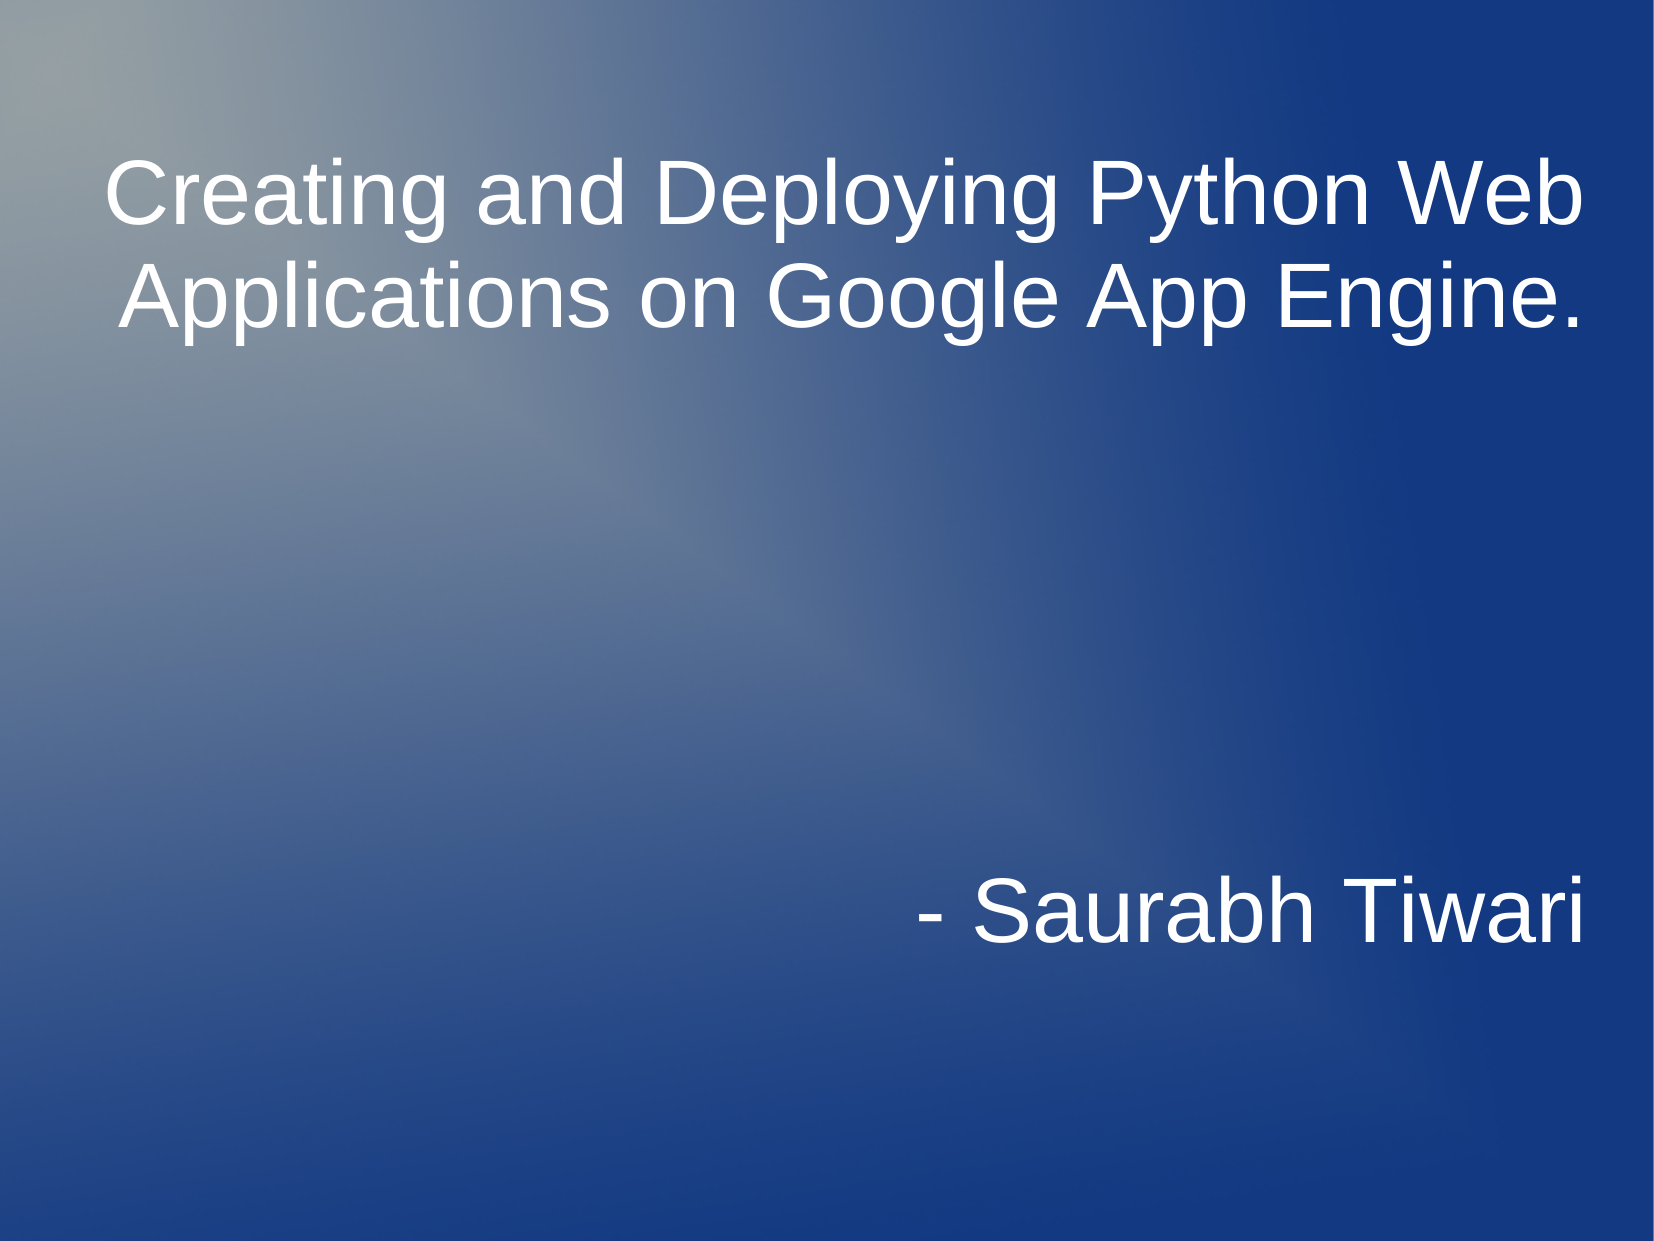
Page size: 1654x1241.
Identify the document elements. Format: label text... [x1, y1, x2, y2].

title Creating and Deploying Python Web Applications on Google App Engine. - Saurabh Tiwari [99, 141, 1589, 1065]
picture [0, 0, 1654, 1241]
